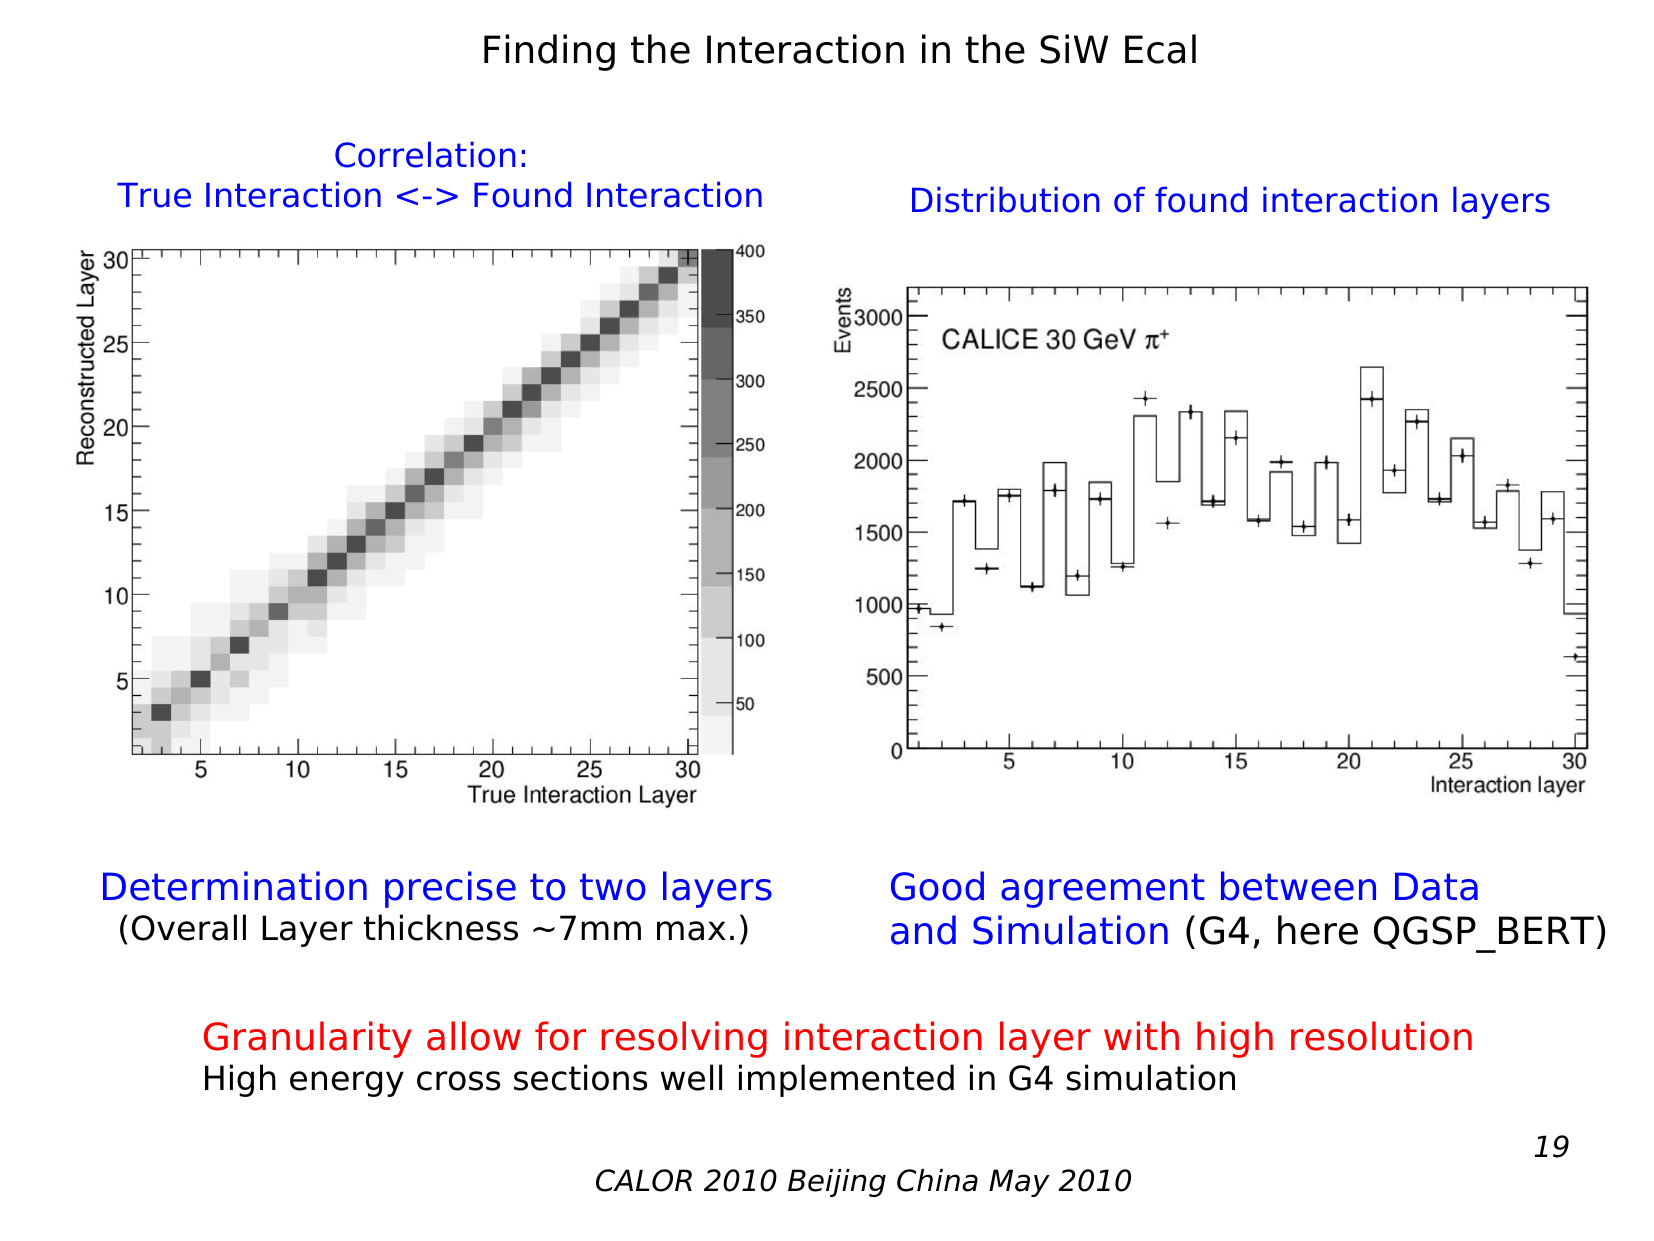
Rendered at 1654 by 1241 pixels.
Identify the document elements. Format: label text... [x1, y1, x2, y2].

text_box Correlation: True Interaction <-> Found Interaction [102, 125, 770, 223]
picture [63, 201, 766, 815]
text_box Determination precise to two layers (Overall Layer thickness ~7mm max.) [60, 858, 774, 956]
picture [825, 258, 1609, 805]
text_box Distribution of found interaction layers [894, 130, 1556, 228]
text_box Good agreement between Data and Simulation (G4, here QGSP_BERT) [874, 858, 1609, 961]
text_box Finding the Interaction in the SiW Ecal [466, 21, 1200, 80]
text_box Granularity allow for resolving interaction layer with high resolution High energy cross sections well implemented in G4 simulation [187, 1008, 1463, 1106]
